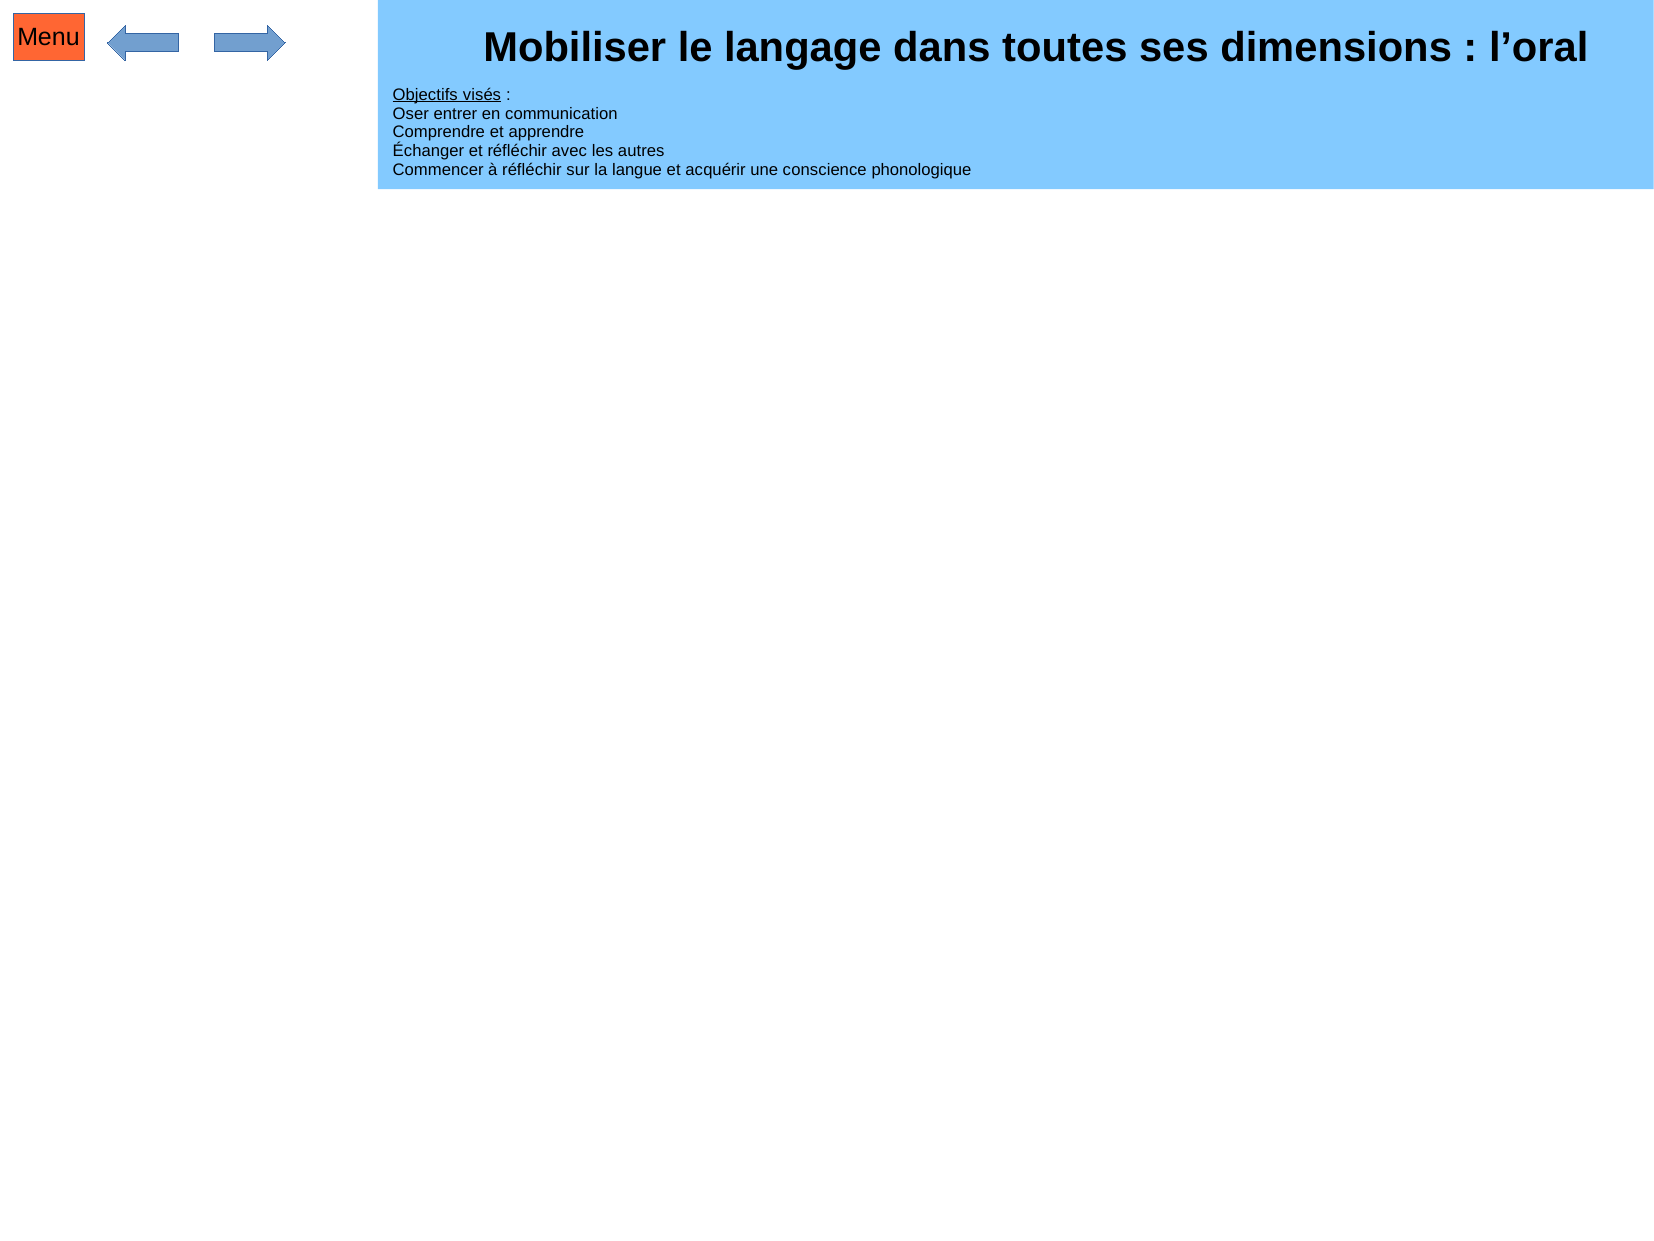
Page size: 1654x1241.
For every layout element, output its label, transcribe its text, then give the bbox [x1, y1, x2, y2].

text_box Objectifs visés : Oser entrer en communication Comprendre et apprendre Échanger et réfléchir avec les autres Commencer à réfléchir sur la langue et acquérir une conscience phonologique [377, 0, 1654, 190]
text_box [107, 25, 179, 61]
text_box Mobiliser le langage dans toutes ses dimensions : l’oral [448, 16, 1624, 171]
text_box [214, 25, 286, 61]
text_box Menu [13, 13, 85, 61]
